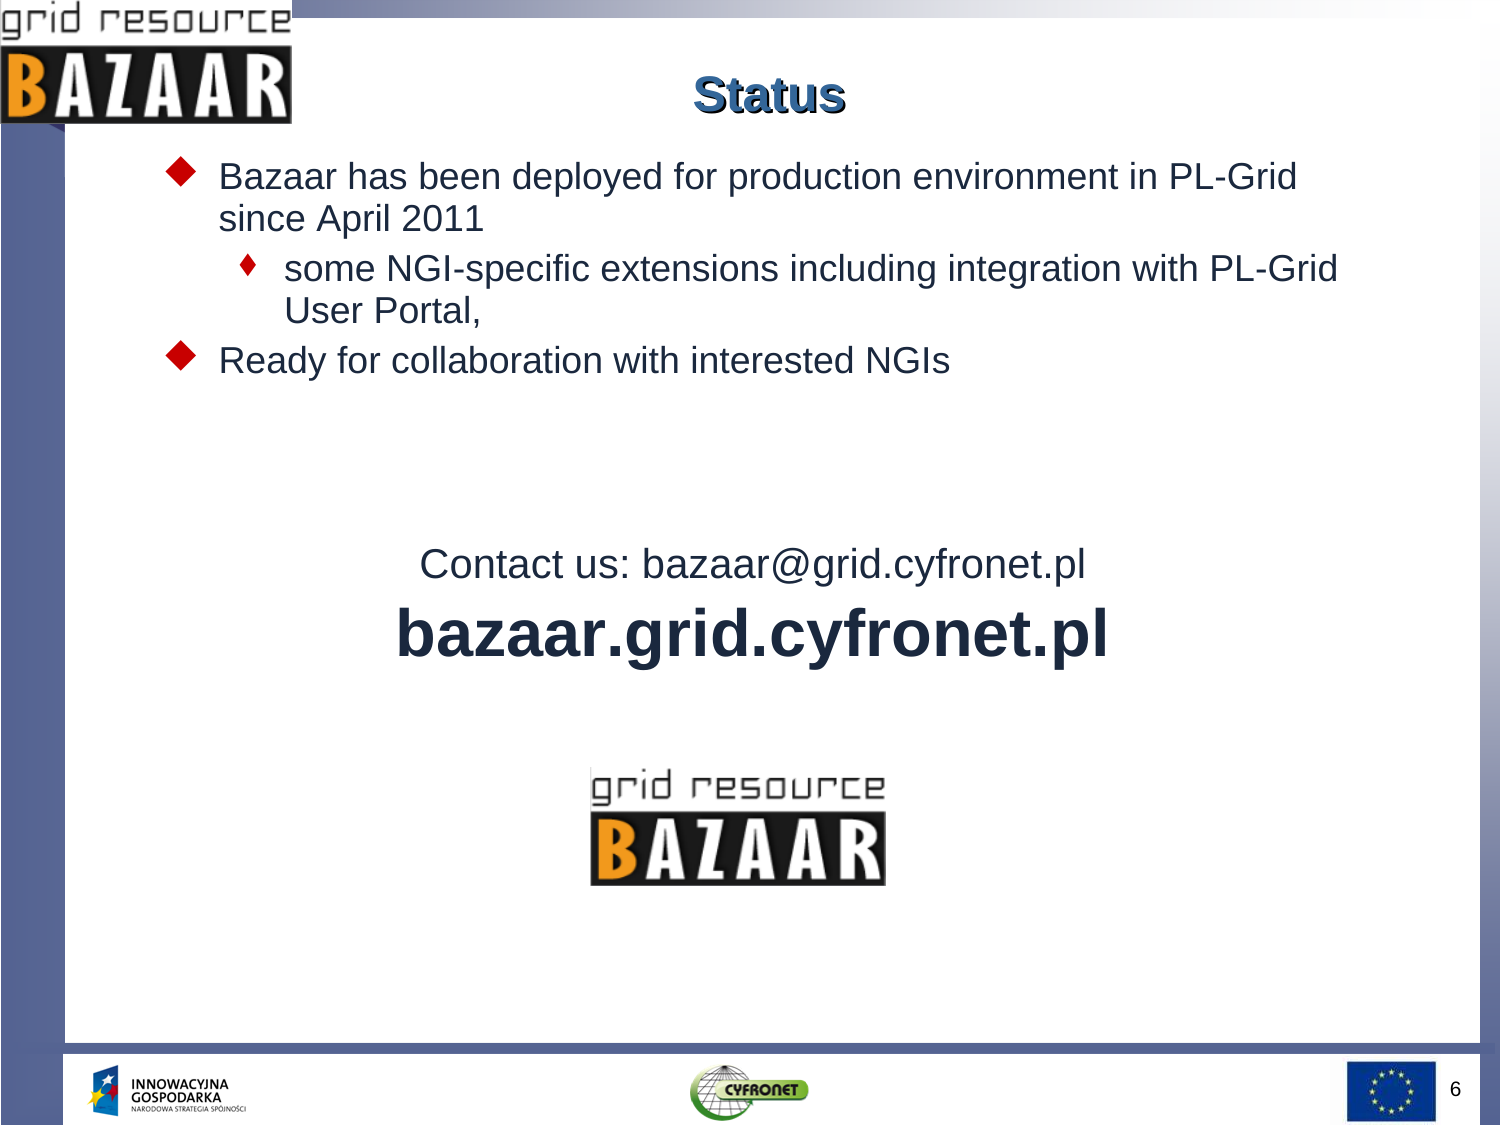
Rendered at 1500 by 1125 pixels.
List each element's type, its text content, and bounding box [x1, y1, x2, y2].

list Bazaar has been deployed for production environment in PL-Grid since April 2011 some NGI-specific extensions including integration with PL-Grid User Portal, Ready for collaboration with interested NGIs Contact us: bazaar@grid.cyfronet.pl bazaar.grid.cyfronet.pl [147, 147, 1359, 732]
picture [0, 0, 1500, 1125]
title Status [126, 51, 1412, 138]
